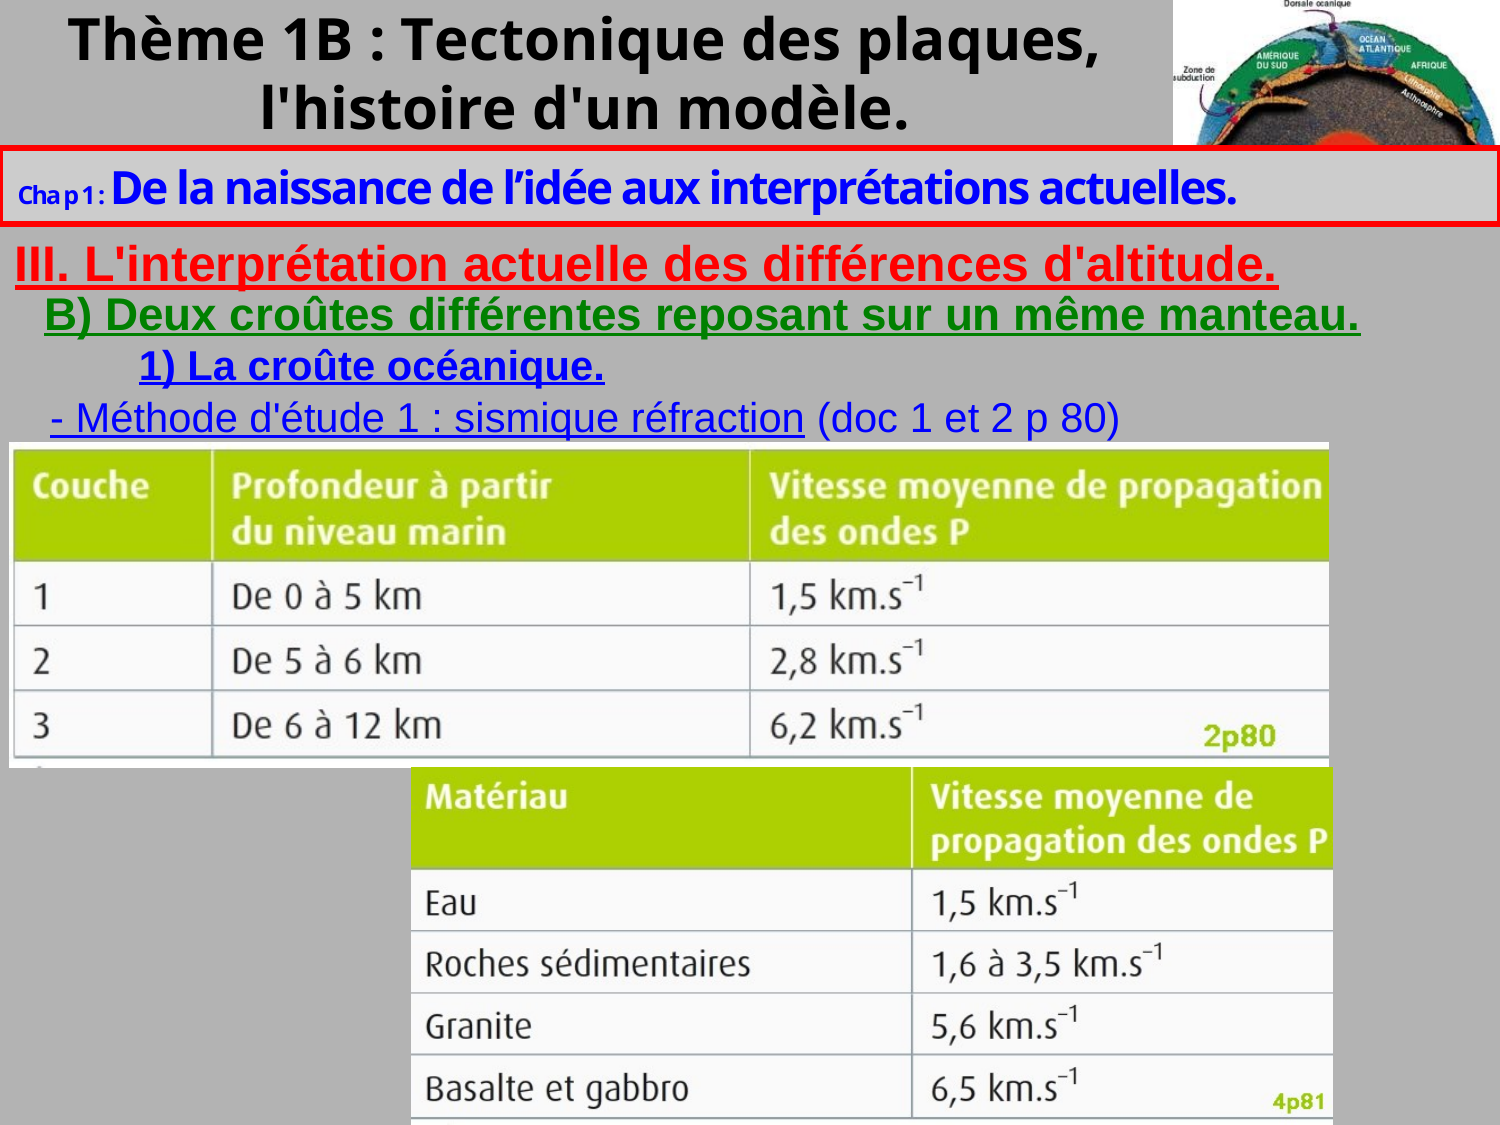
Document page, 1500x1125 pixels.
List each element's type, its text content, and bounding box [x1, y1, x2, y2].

text_box III. L'interprétation actuelle des différences d'altitude. [0, 224, 1418, 300]
text_box Cha p 1 : De la naissance de l’idée aux interprétations actuelles. [0, 147, 1500, 224]
picture [1173, 0, 1500, 147]
text_box - Méthode d'étude 1 : sismique réfraction (doc 1 et 2 p 80) [35, 383, 1500, 449]
picture [9, 442, 1333, 1125]
text_box Thème 1B : Tectonique des plaques, l'histoire d'un modèle. [0, 0, 1173, 147]
text_box B) Deux croûtes différentes reposant sur un même manteau. [29, 277, 1500, 348]
text_box 1) La croûte océanique. [124, 348, 1500, 383]
